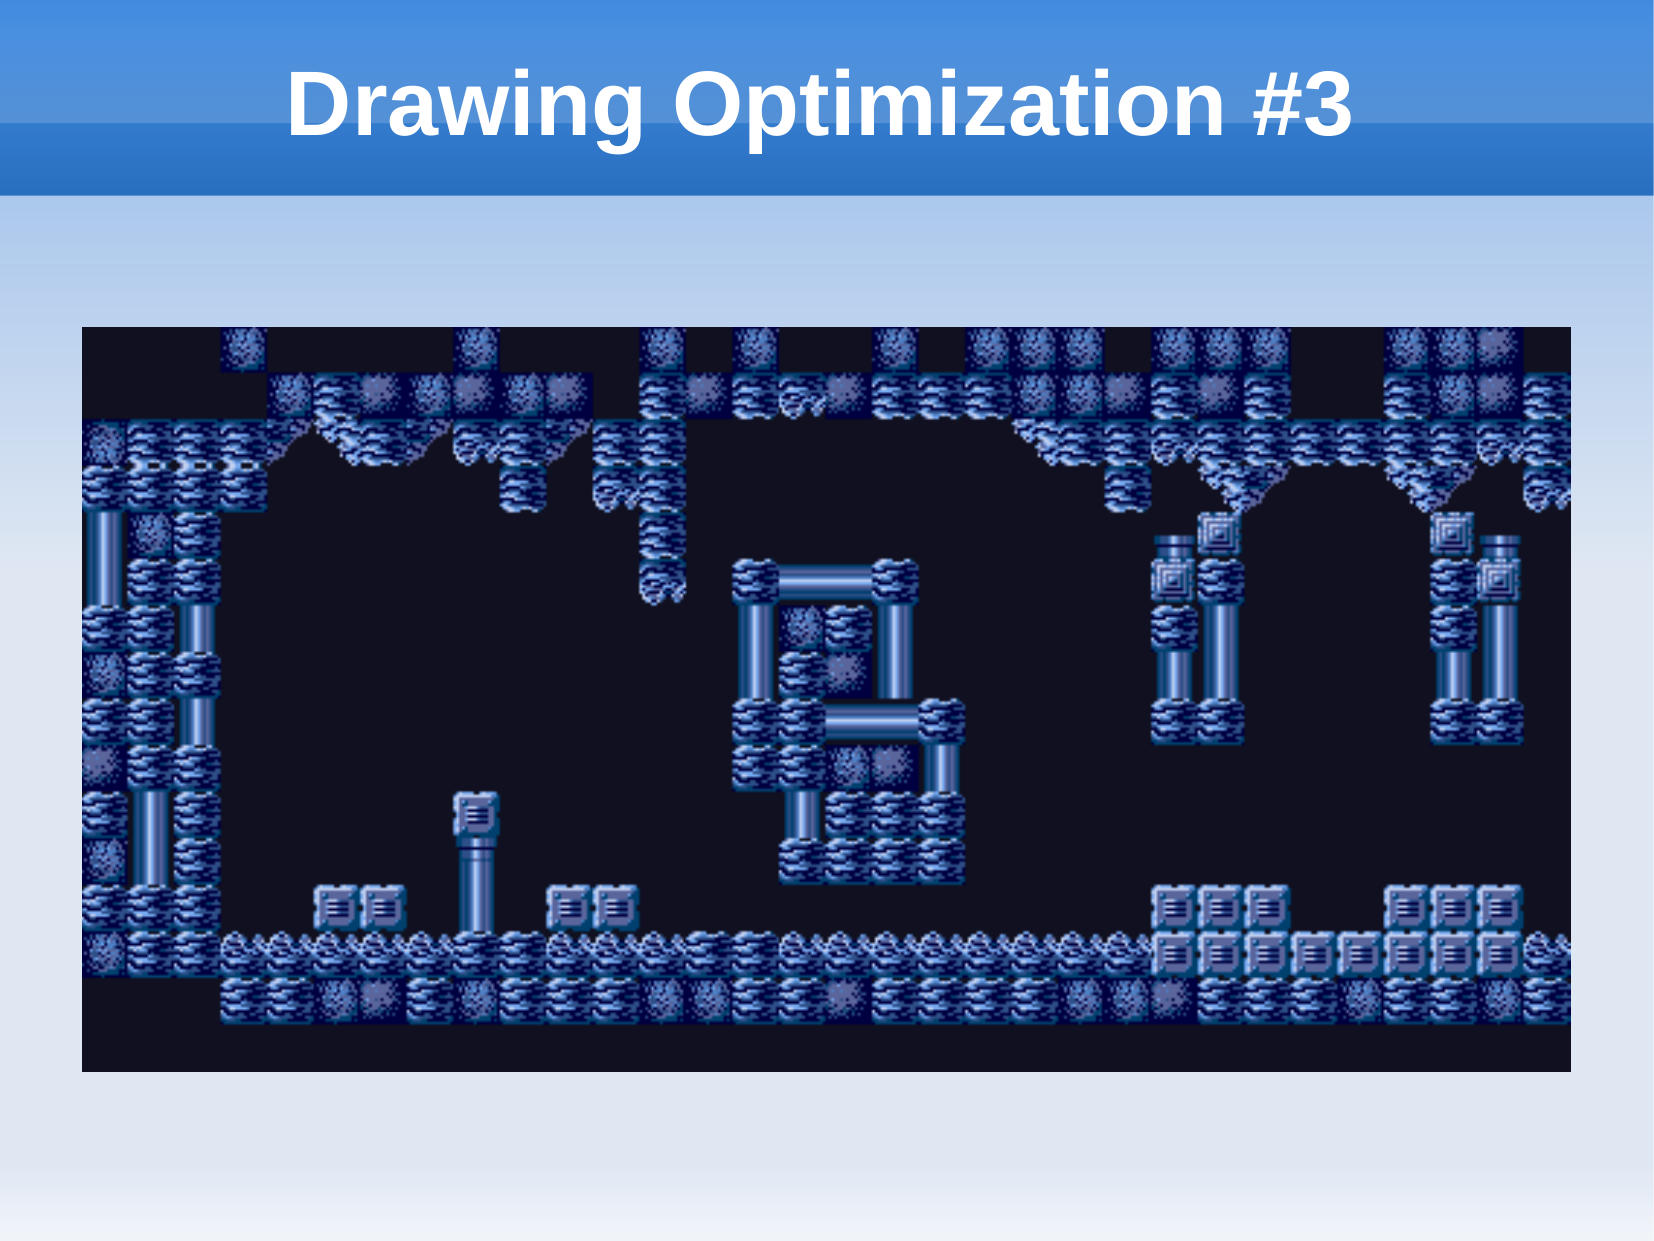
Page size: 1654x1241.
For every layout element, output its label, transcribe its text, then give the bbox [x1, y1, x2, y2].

picture [0, 0, 1654, 1241]
title Drawing Optimization #3 [76, 0, 1565, 208]
